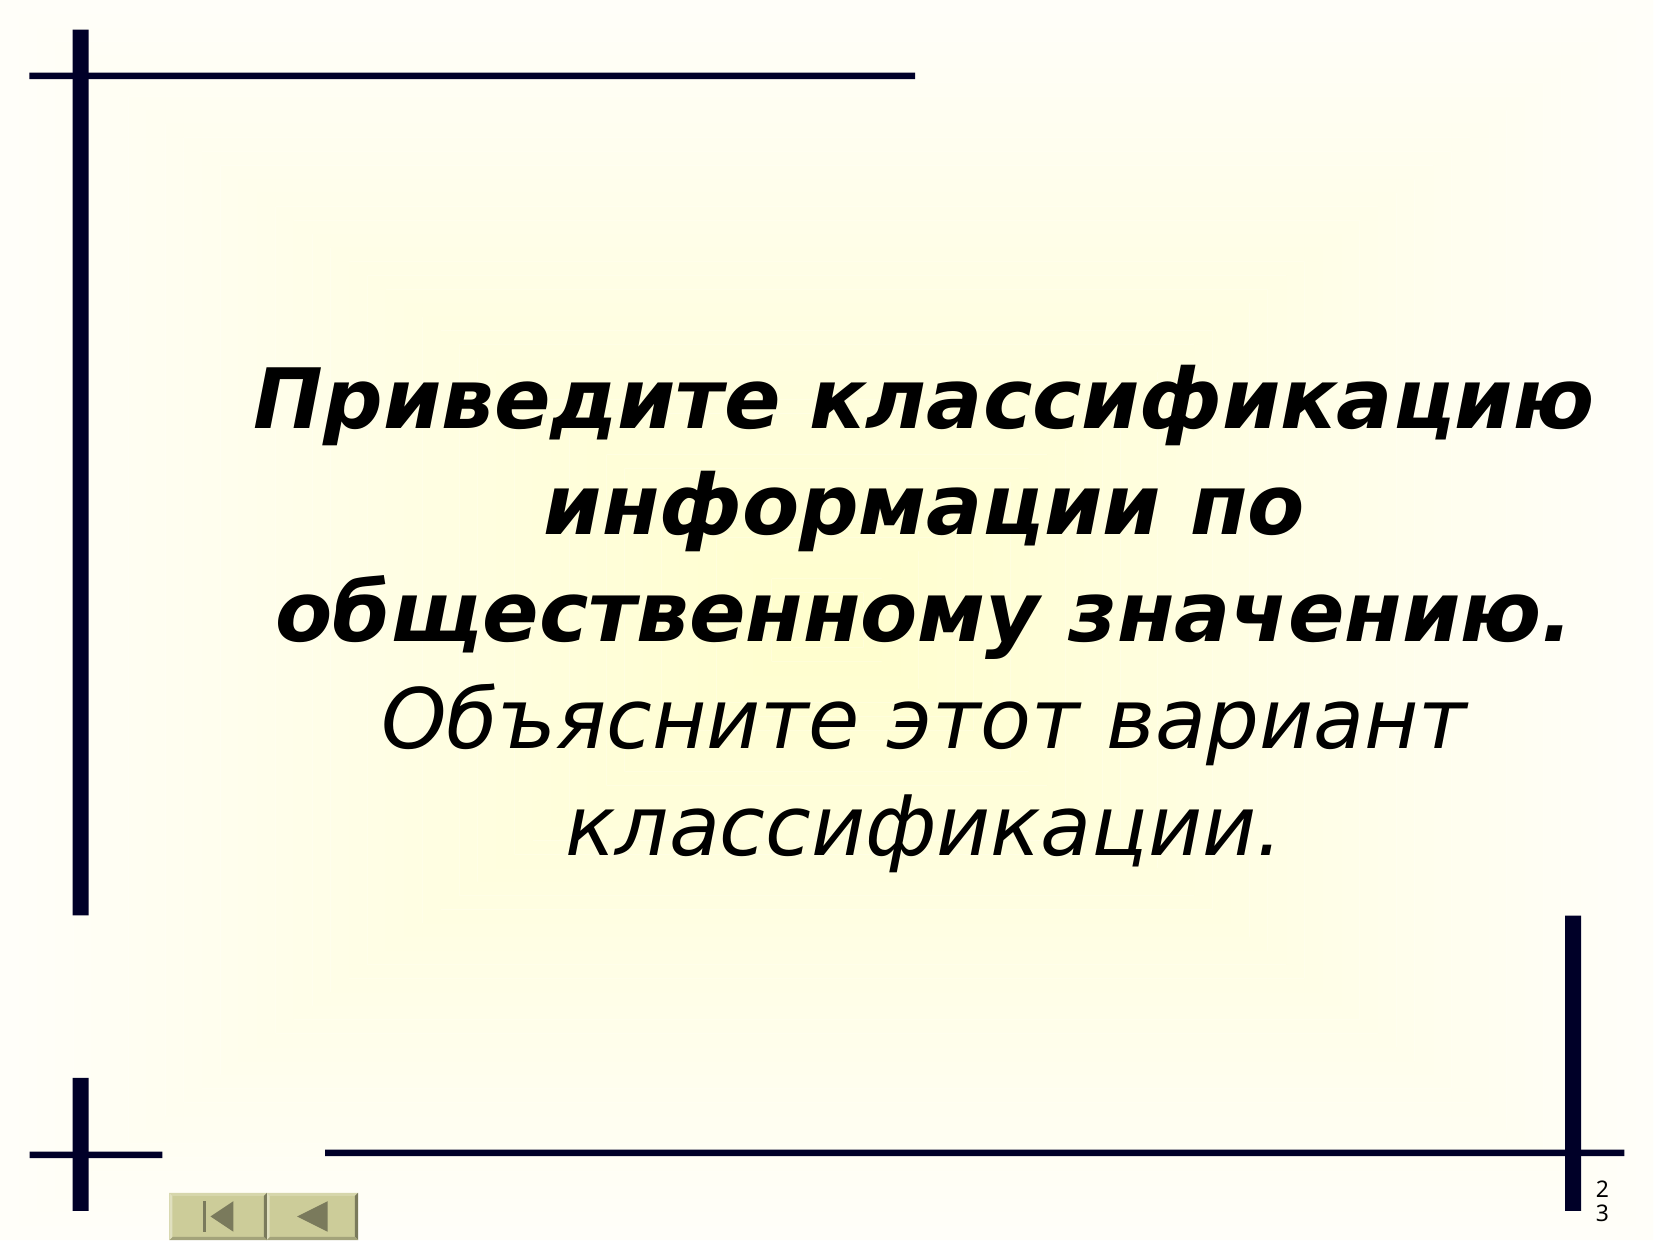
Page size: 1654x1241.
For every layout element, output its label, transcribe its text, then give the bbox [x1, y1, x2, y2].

text_box [170, 1192, 359, 1241]
text_box Приведите классификацию информации по общественному значению. Объясните этот вариант классификации. [201, 333, 1648, 883]
